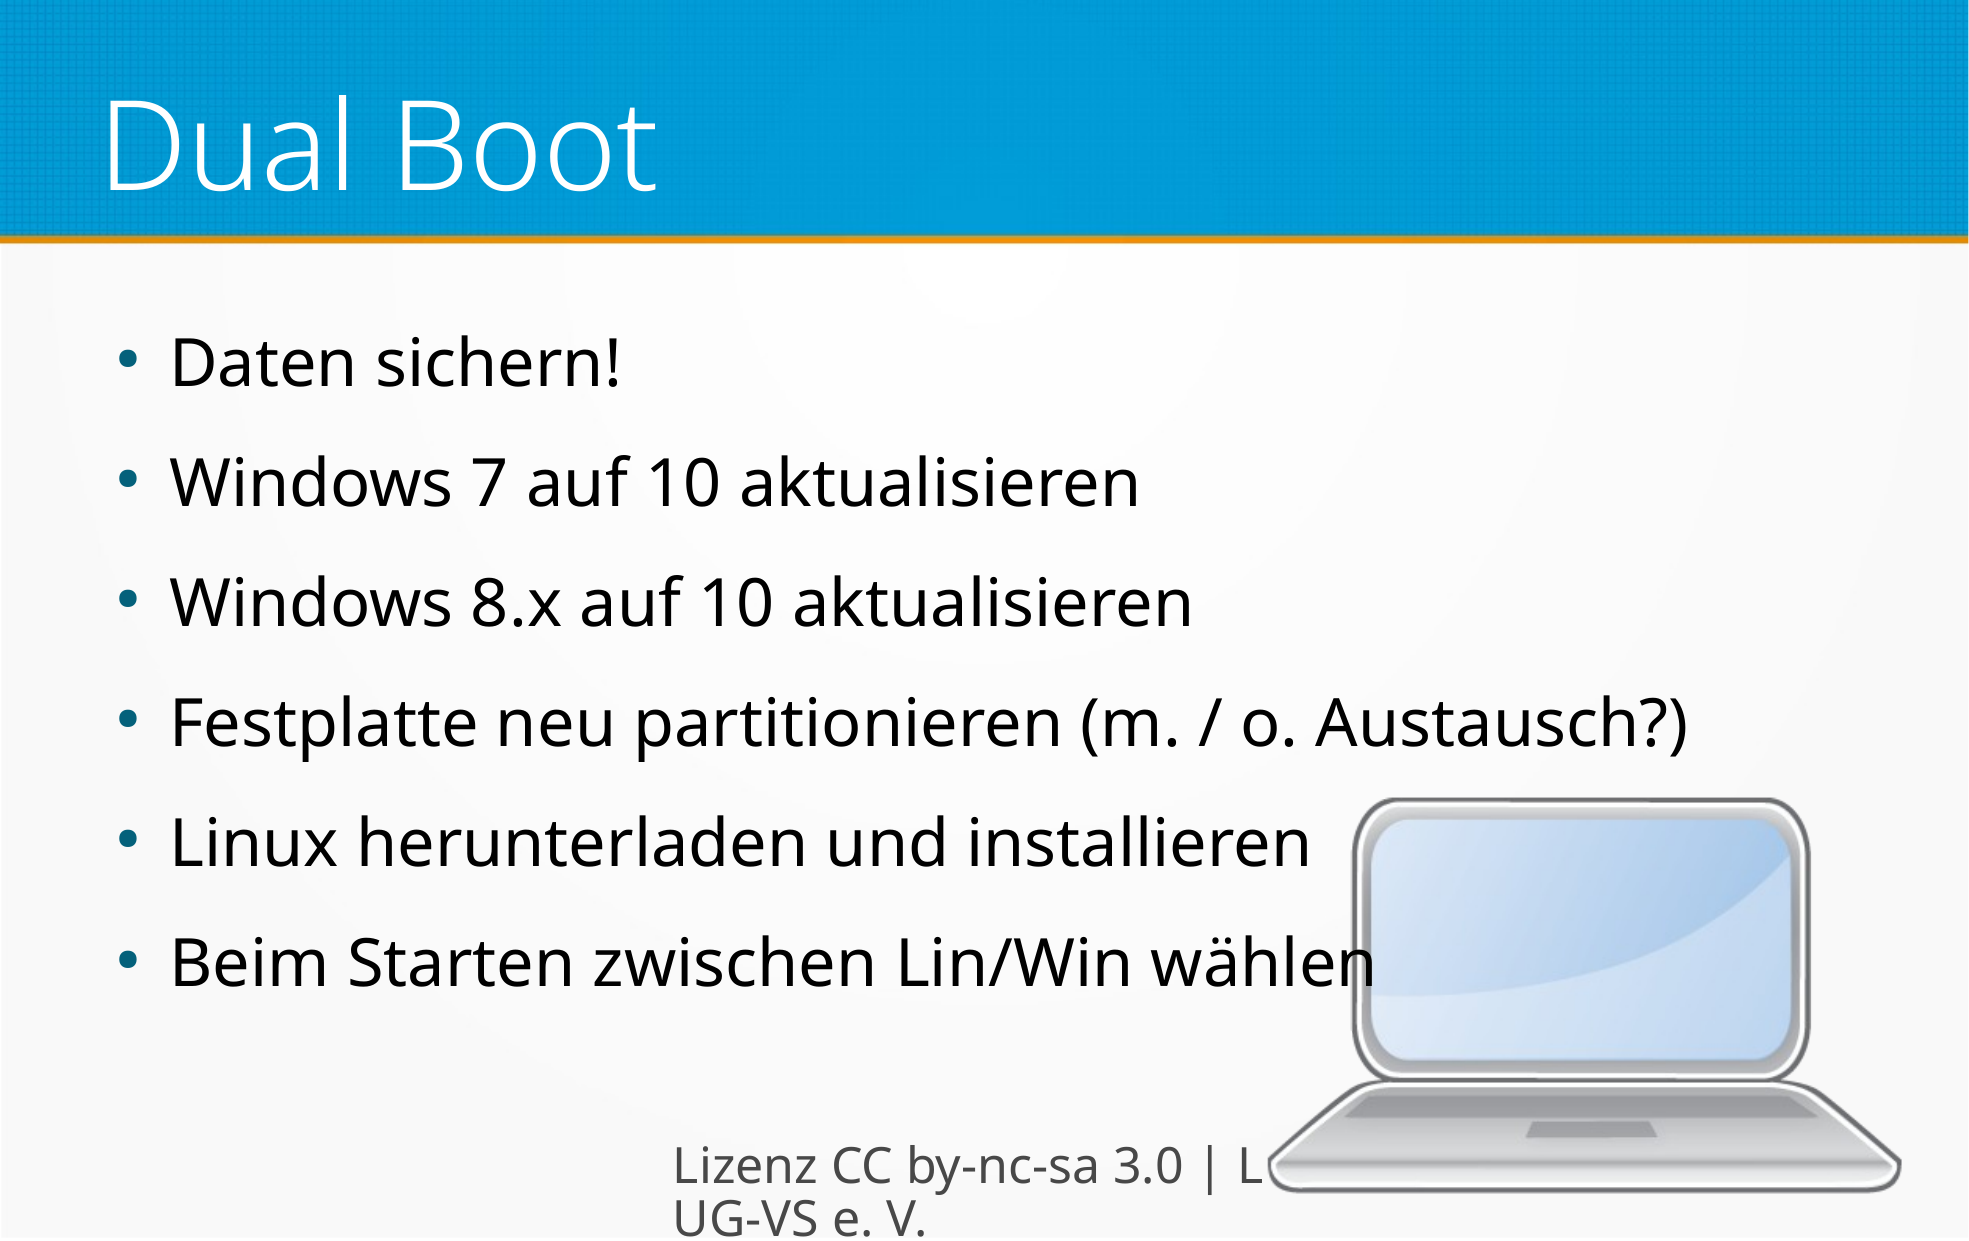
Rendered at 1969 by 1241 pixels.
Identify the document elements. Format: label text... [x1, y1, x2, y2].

title Dual Boot [98, 19, 1870, 227]
picture [0, 233, 1969, 1241]
list Daten sichern! Windows 7 auf 10 aktualisieren Windows 8.x auf 10 aktualisieren Festplatte neu partitionieren (m. / o. Austausch?) Linux herunterladen und installieren Beim Starten zwischen Lin/Win wählen [98, 315, 1861, 1081]
